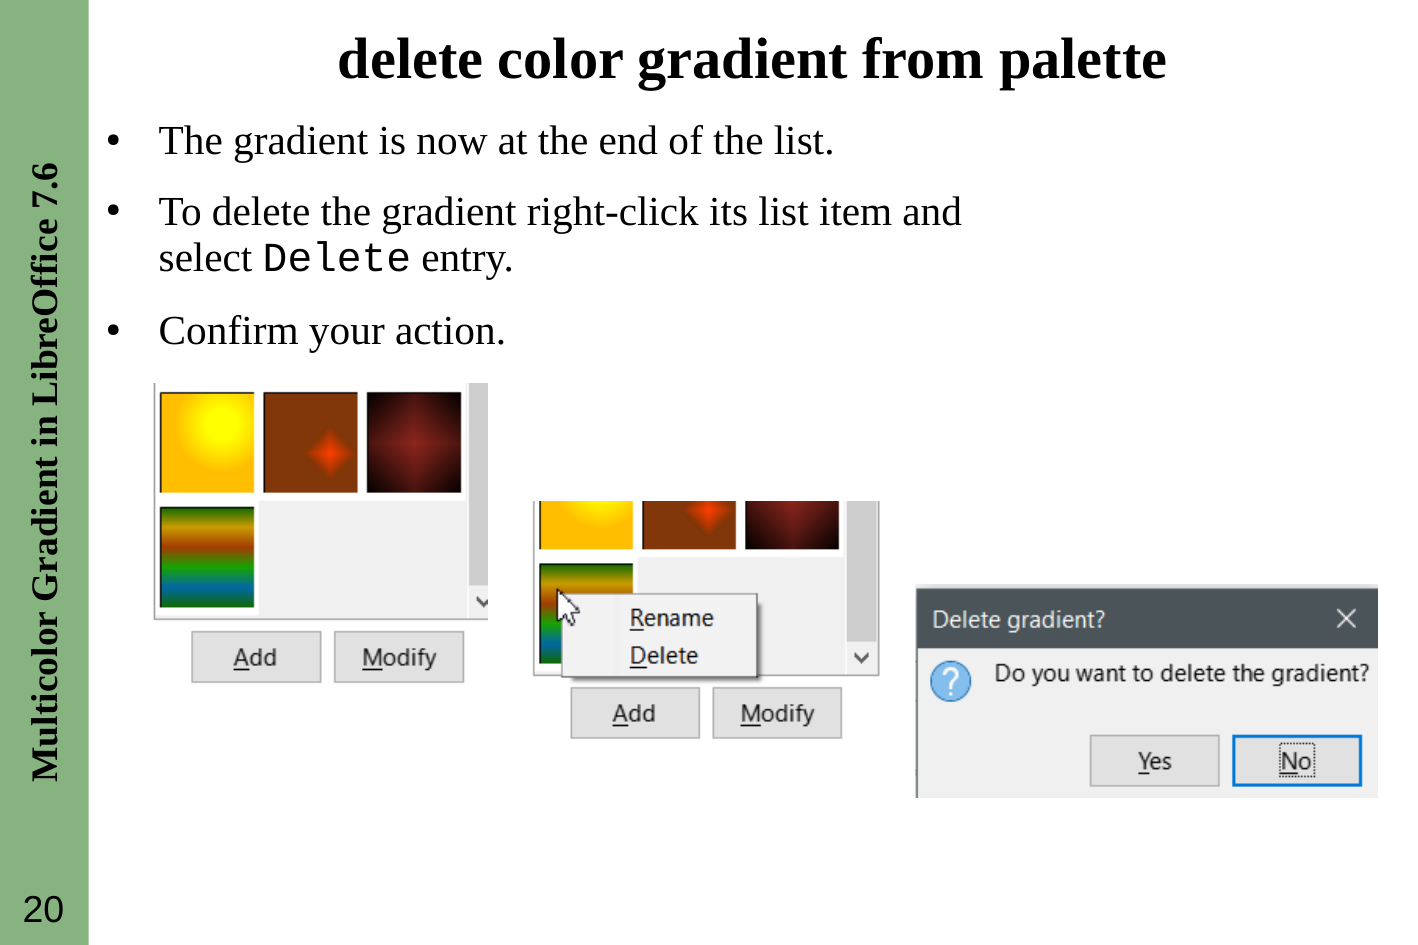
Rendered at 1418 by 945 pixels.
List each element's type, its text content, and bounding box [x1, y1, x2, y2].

list The gradient is now at the end of the list. To delete the gradient right-click its list item and select Delete entry. Confirm your action. [88, 118, 1004, 355]
picture [915, 584, 1378, 798]
picture [499, 501, 886, 751]
picture [132, 383, 488, 691]
title delete color gradient from palette [88, 0, 1418, 119]
